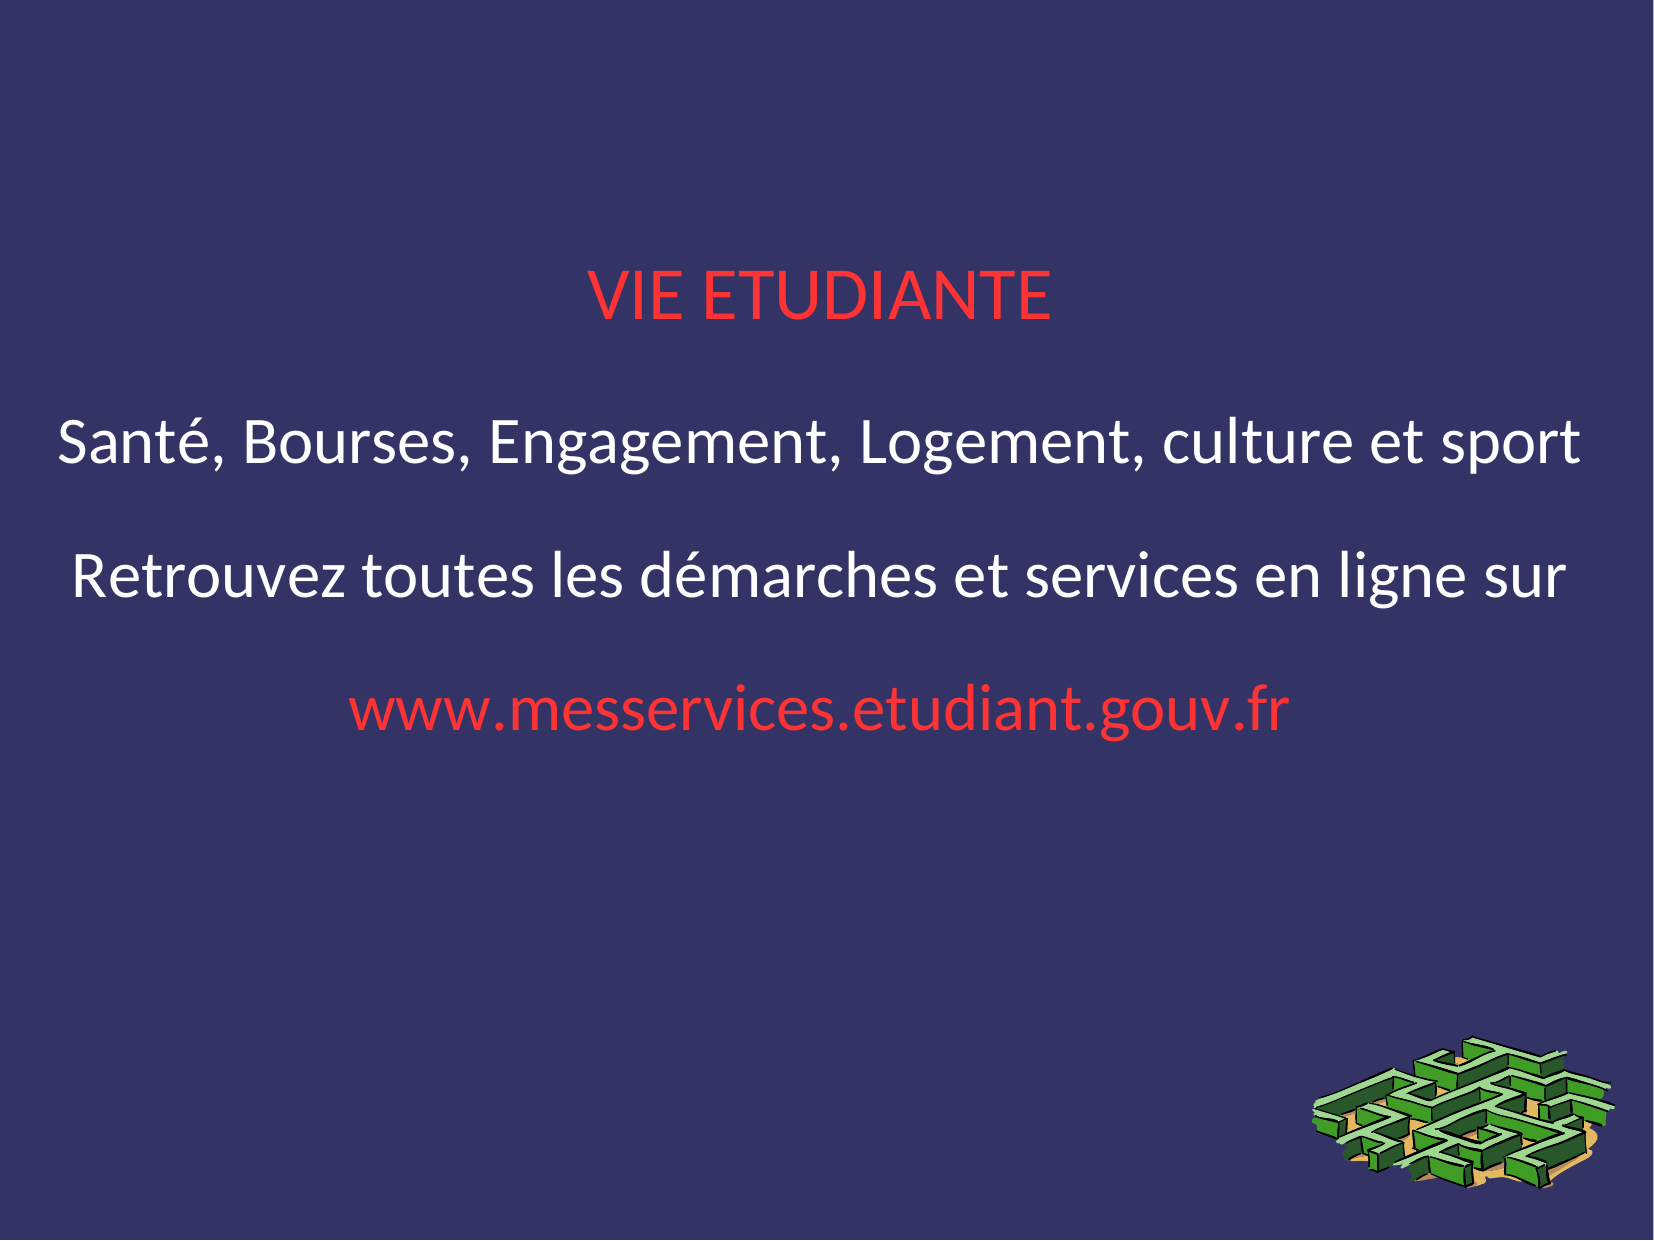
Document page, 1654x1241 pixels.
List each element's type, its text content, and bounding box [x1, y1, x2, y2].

text_box VIE ETUDIANTE Santé, Bourses, Engagement, Logement, culture et sport Retrouvez toutes les démarches et services en ligne sur www.messervices.etudiant.gouv.fr [47, 118, 1594, 893]
